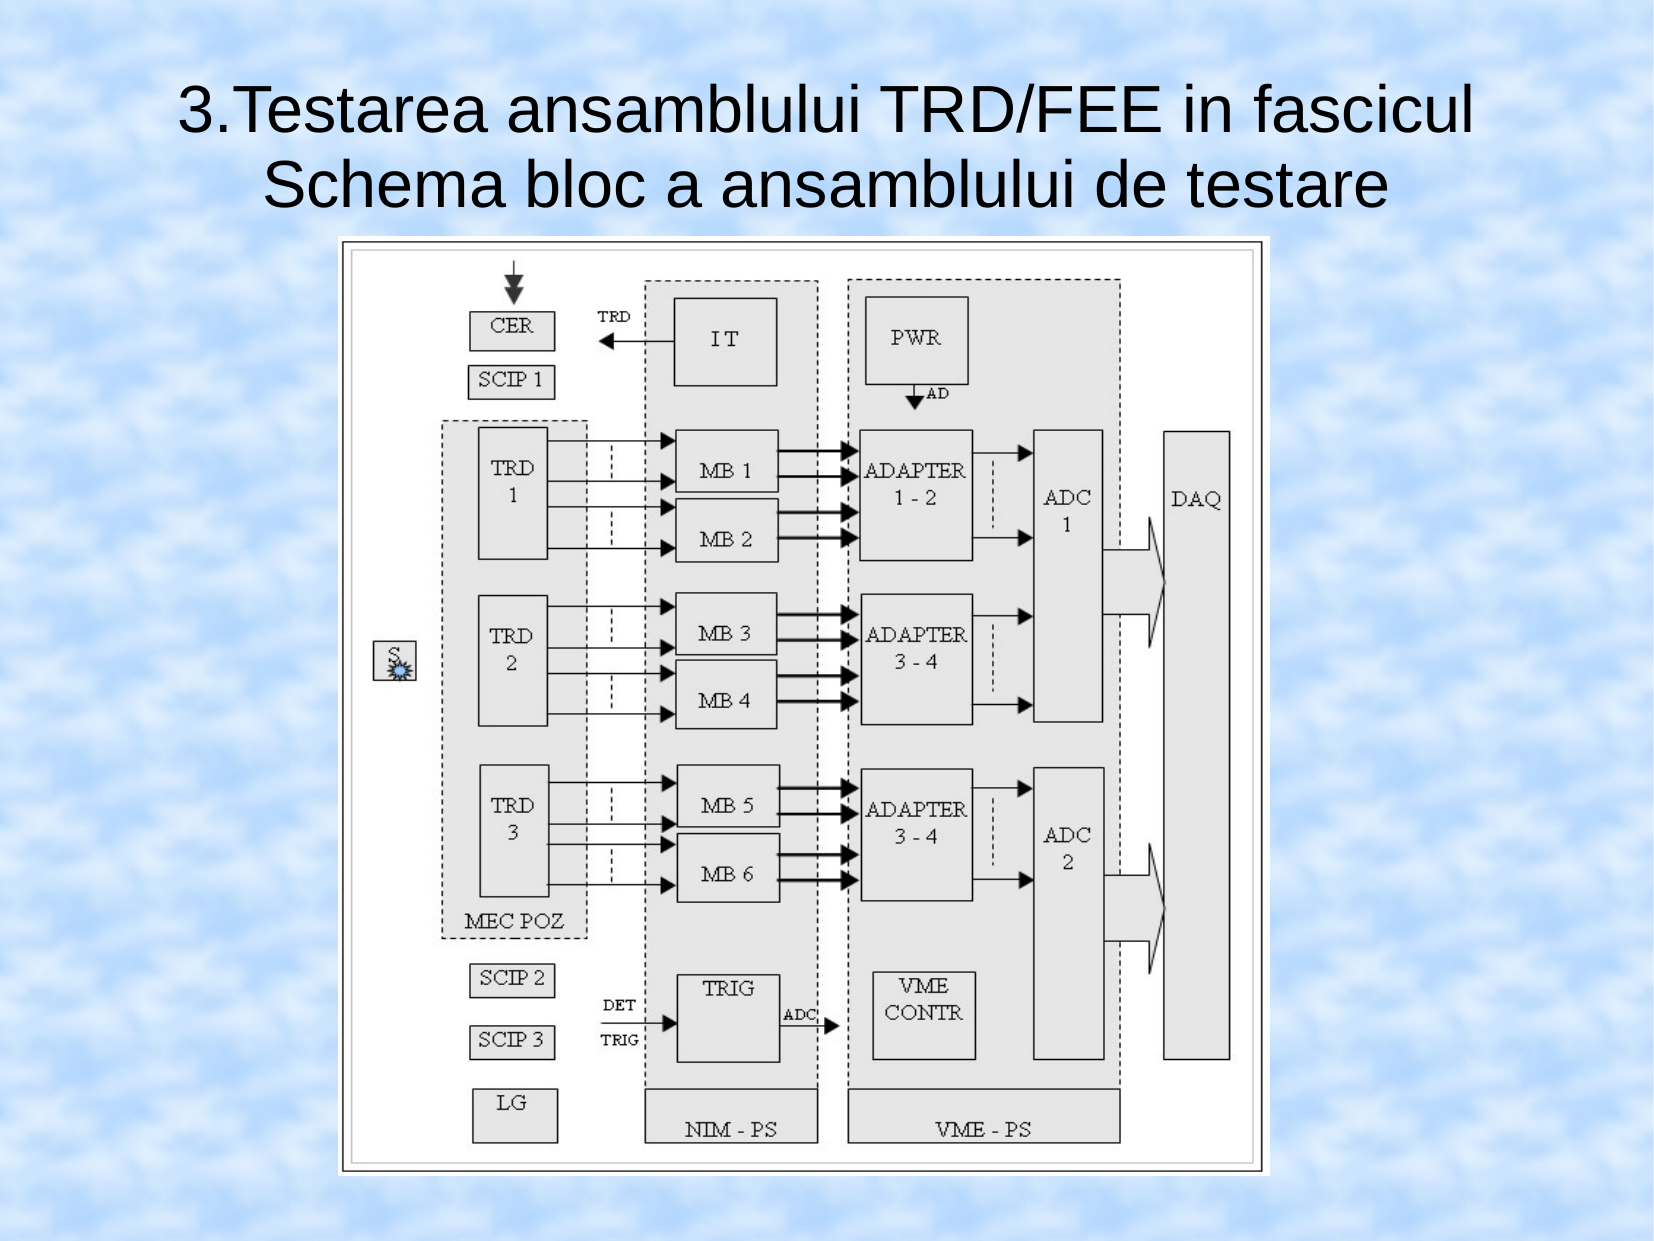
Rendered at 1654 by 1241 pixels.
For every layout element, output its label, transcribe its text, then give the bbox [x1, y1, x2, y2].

picture [0, 0, 1654, 1241]
title 3.Testarea ansamblului TRD/FEE in fascicul Schema bloc a ansamblului de testare [82, 56, 1571, 237]
